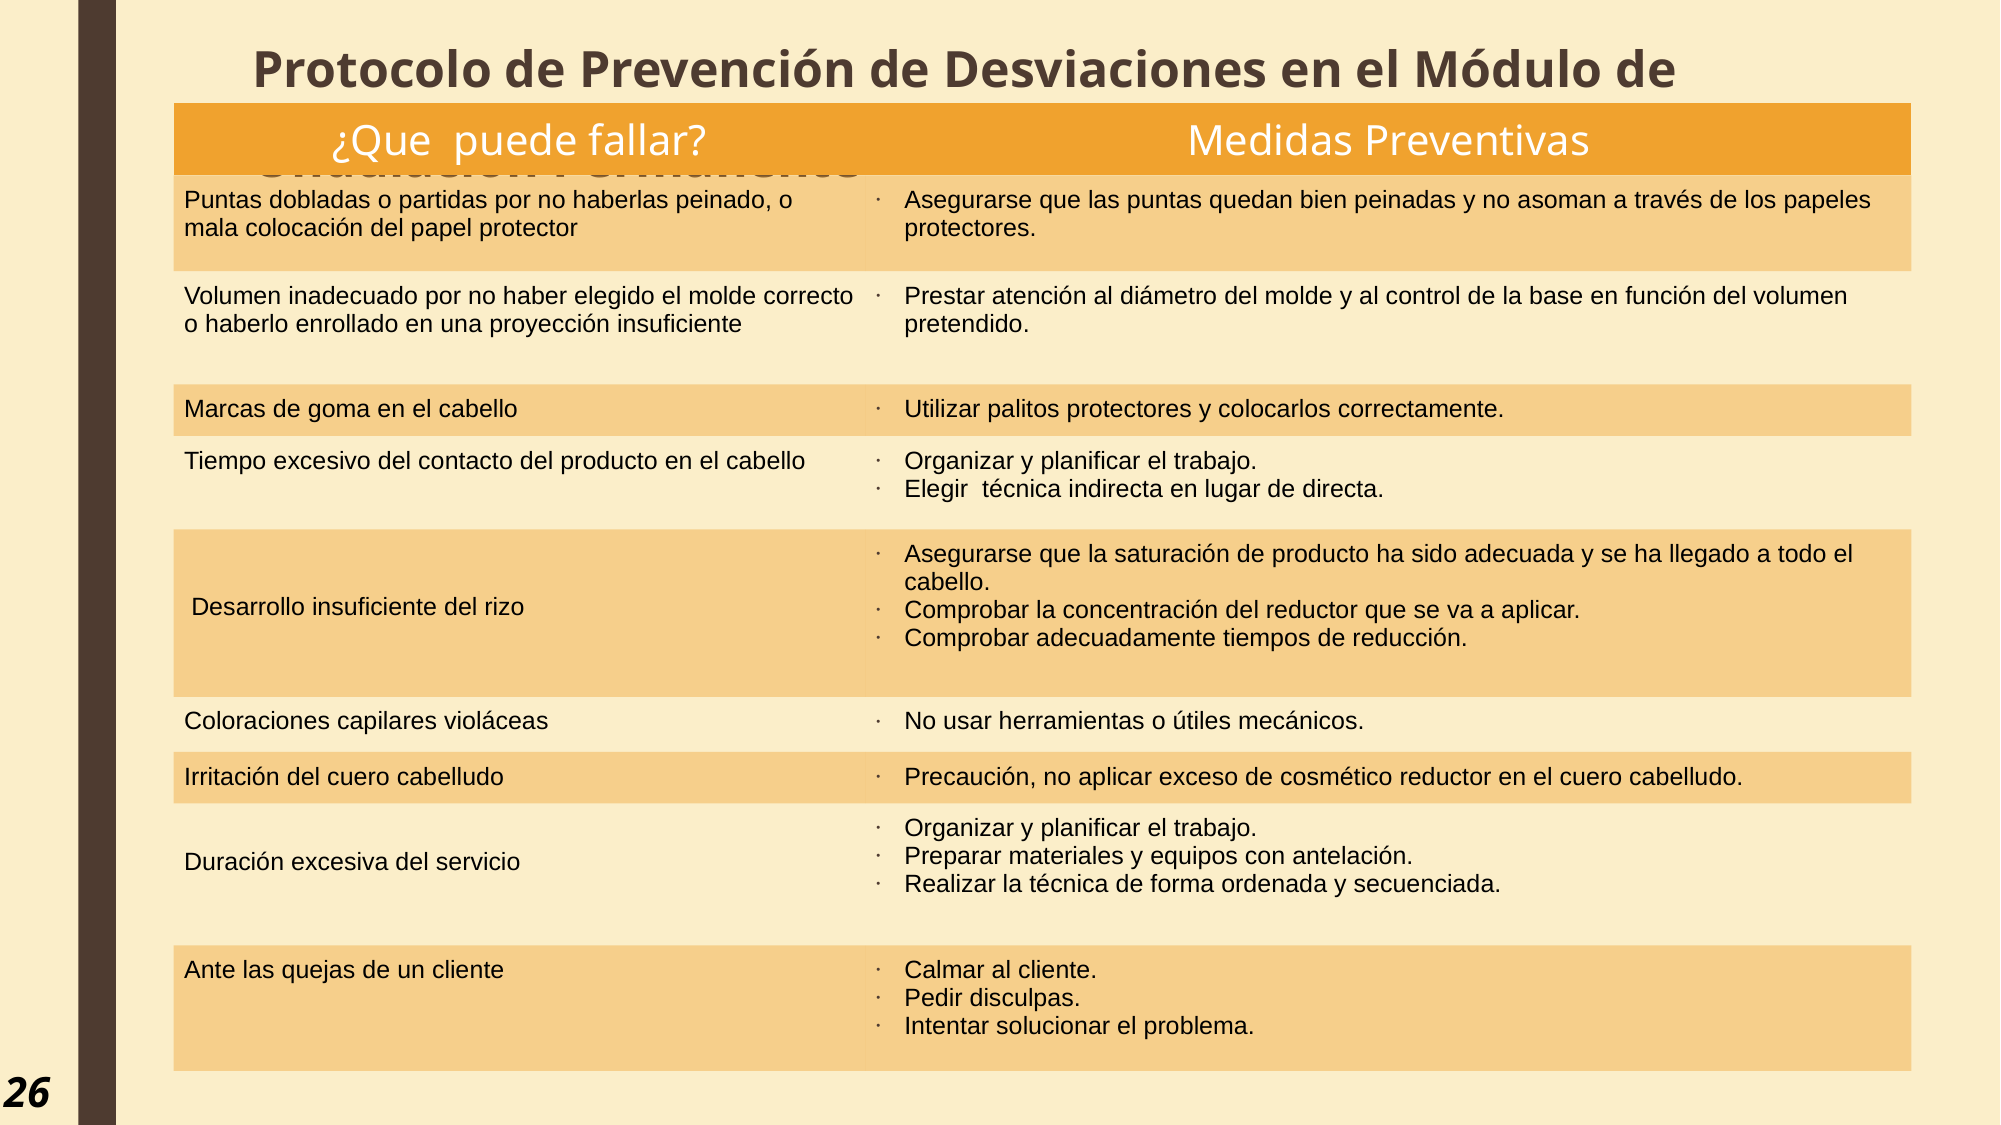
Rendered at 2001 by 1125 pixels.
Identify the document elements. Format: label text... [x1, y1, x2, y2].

slide_number 26 [0, 1058, 79, 1125]
table_header ¿Que puede fallar? [174, 103, 866, 175]
table_cell Irritación del cuero cabelludo [174, 752, 866, 803]
table_cell Ante las quejas de un cliente [174, 945, 866, 1071]
table_cell Duración excesiva del servicio [174, 803, 866, 945]
table_cell Calmar al cliente. Pedir disculpas. Intentar solucionar el problema. [866, 945, 1911, 1071]
table_cell Marcas de goma en el cabello [174, 384, 866, 436]
title Protocolo de Prevención de Desviaciones en el Módulo de Ondulación Permanente [237, 0, 1876, 100]
table_cell No usar herramientas o útiles mecánicos. [866, 697, 1911, 752]
table_cell Utilizar palitos protectores y colocarlos correctamente. [866, 384, 1911, 436]
table_cell Precaución, no aplicar exceso de cosmético reductor en el cuero cabelludo. [866, 752, 1911, 803]
table_cell Desarrollo insuficiente del rizo [174, 529, 866, 697]
table_cell Puntas dobladas o partidas por no haberlas peinado, o mala colocación del papel protector [174, 175, 866, 271]
table_header Medidas Preventivas [866, 103, 1911, 175]
table_cell Organizar y planificar el trabajo. Elegir técnica indirecta en lugar de directa. [866, 436, 1911, 529]
table_cell Asegurarse que la saturación de producto ha sido adecuada y se ha llegado a todo el cabello. Comprobar la concentración del reductor que se va a aplicar. Comprobar adecuadamente tiempos de reducción. [866, 529, 1911, 697]
table_cell Tiempo excesivo del contacto del producto en el cabello [174, 436, 866, 529]
table_cell Organizar y planificar el trabajo. Preparar materiales y equipos con antelación. Realizar la técnica de forma ordenada y secuenciada. [866, 803, 1911, 945]
table_cell Coloraciones capilares violáceas [174, 697, 866, 752]
table_cell Asegurarse que las puntas quedan bien peinadas y no asoman a través de los papeles protectores. [866, 175, 1911, 271]
table_cell Volumen inadecuado por no haber elegido el molde correcto o haberlo enrollado en una proyección insuficiente [174, 271, 866, 384]
table_cell Prestar atención al diámetro del molde y al control de la base en función del volumen pretendido. [866, 271, 1911, 384]
